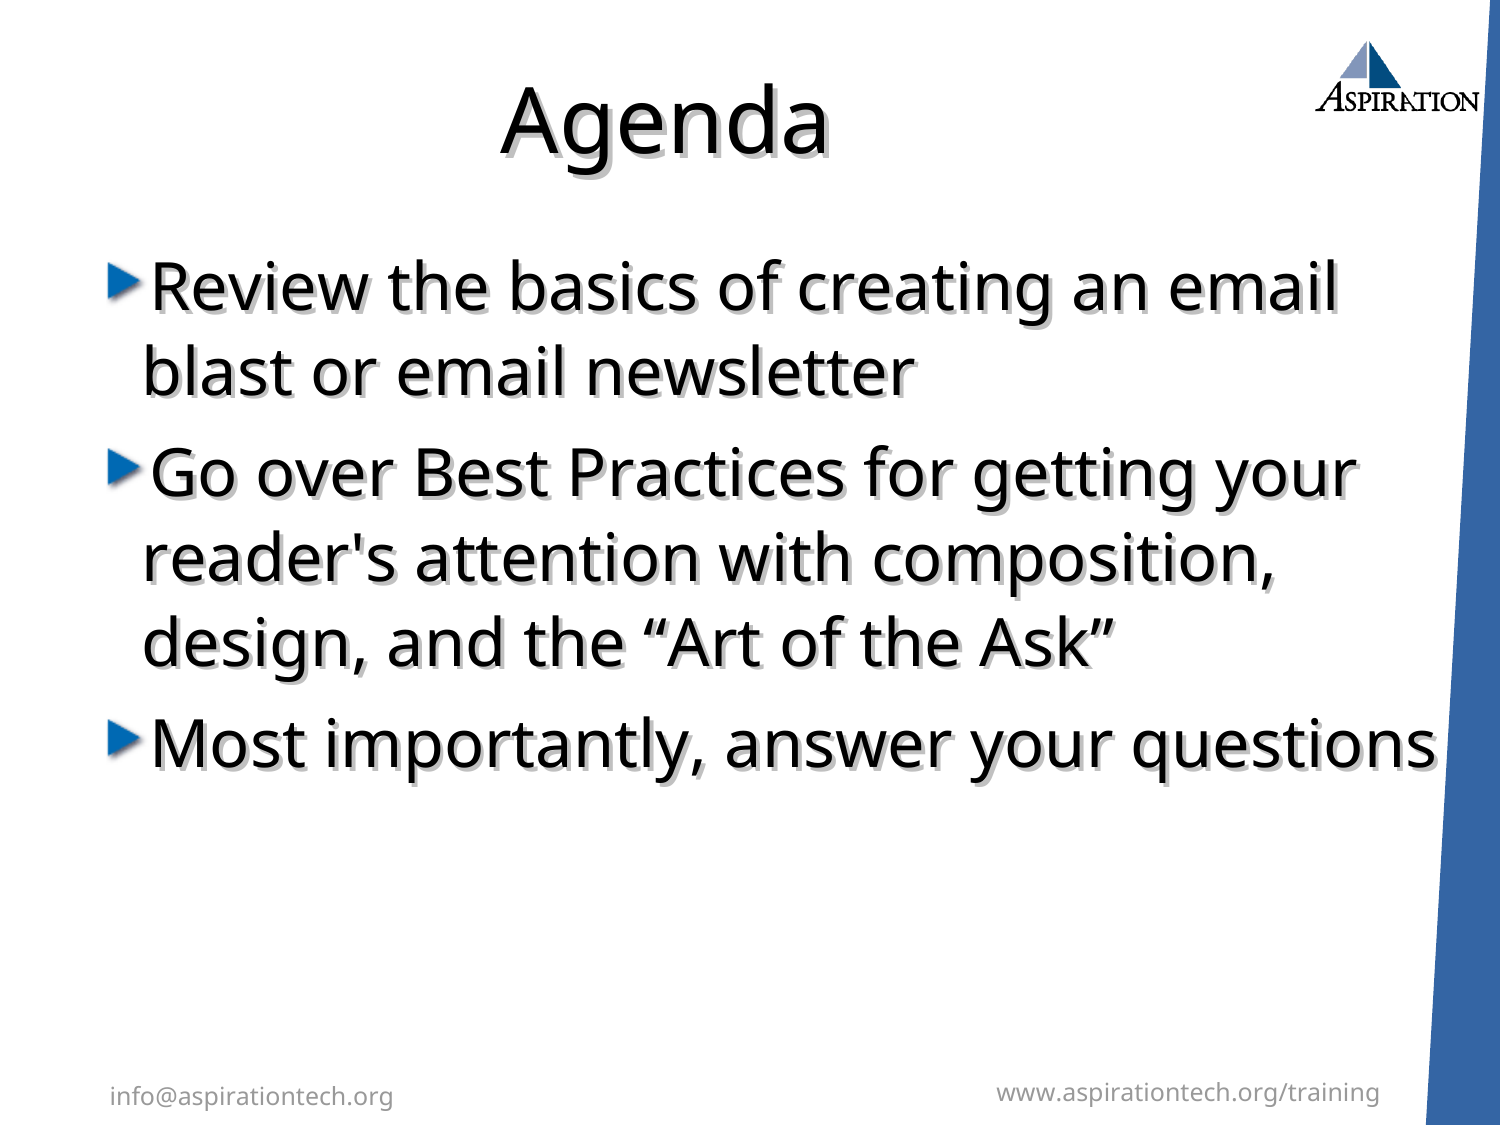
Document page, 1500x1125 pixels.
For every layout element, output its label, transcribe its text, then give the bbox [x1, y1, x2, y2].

title Agenda [49, 19, 1284, 206]
picture [1315, 41, 1480, 120]
list Review the basics of creating an email blast or email newsletter Go over Best Practices for getting your reader's attention with composition, design, and the “Art of the Ask” Most importantly, answer your questions [49, 238, 1447, 892]
